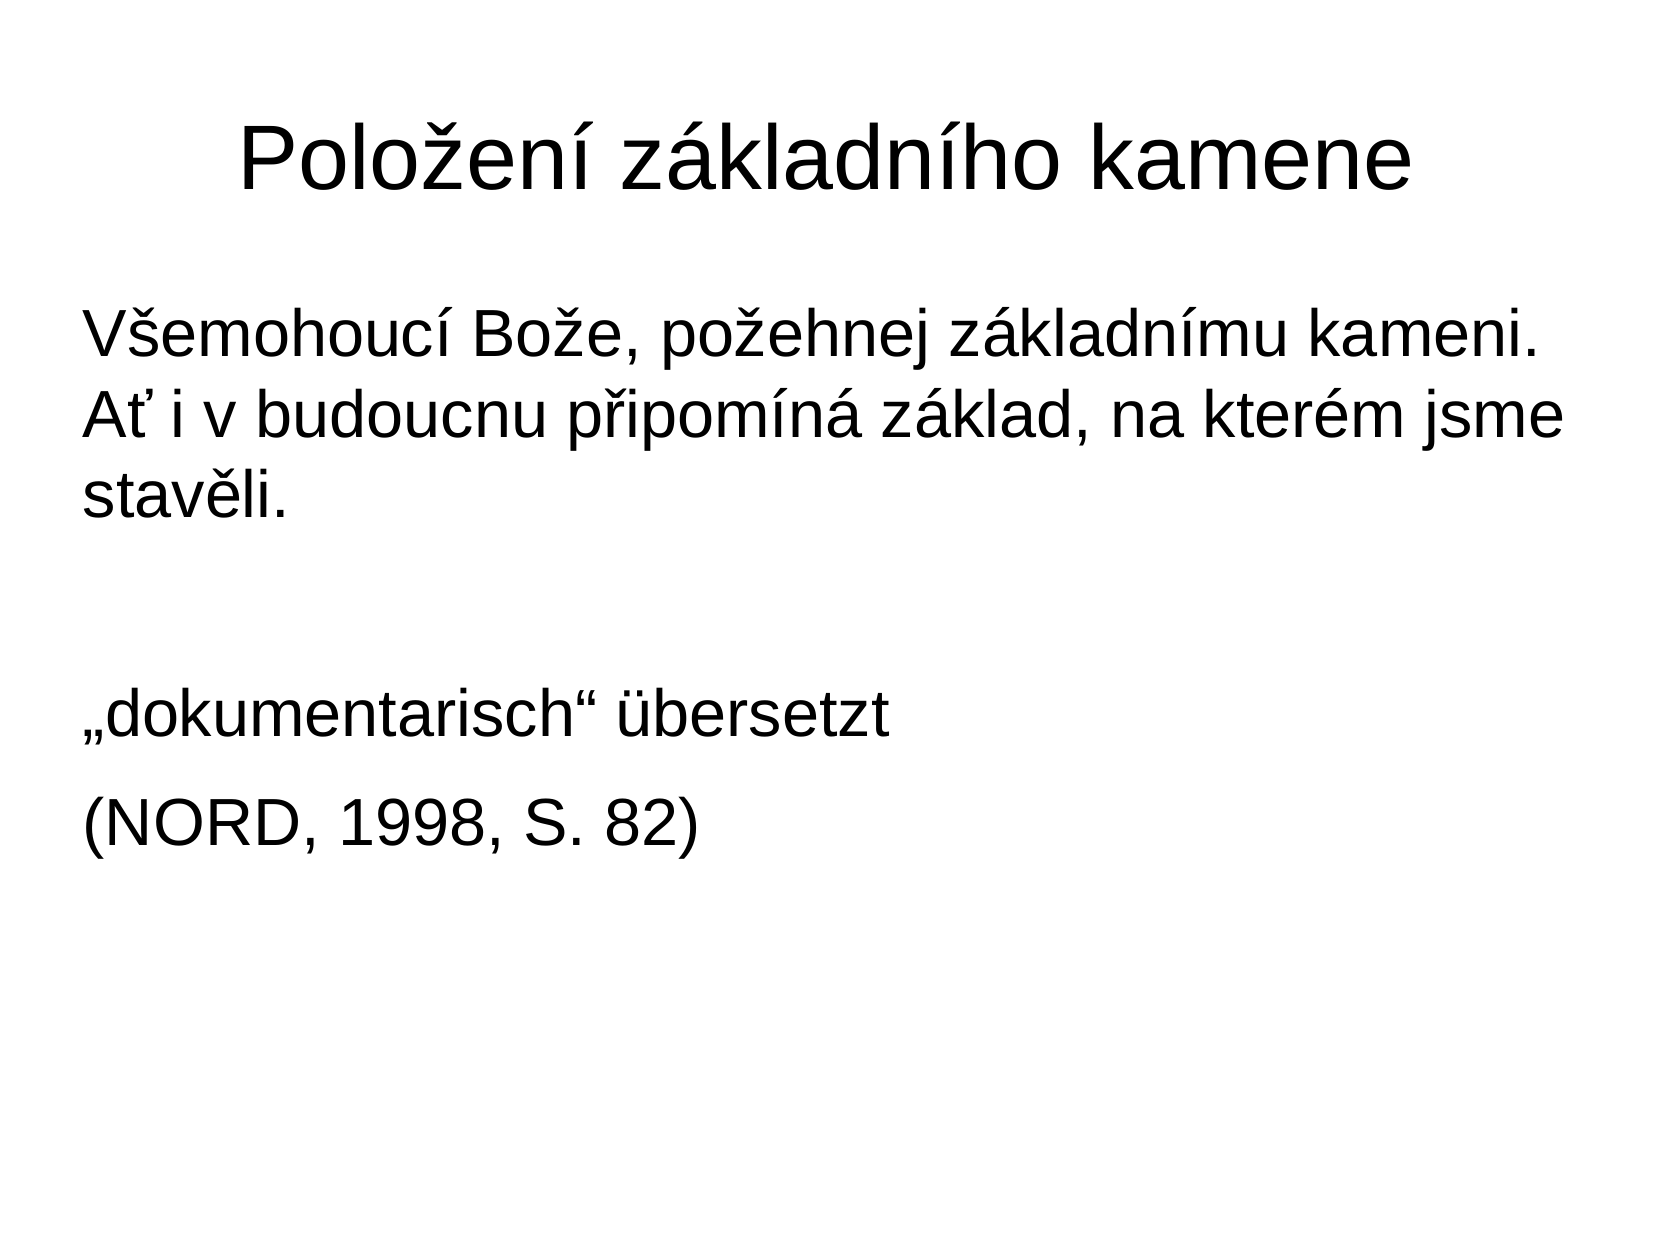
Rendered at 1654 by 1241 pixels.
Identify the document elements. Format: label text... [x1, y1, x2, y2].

title Položení základního kamene [82, 49, 1571, 257]
list Všemohoucí Bože, požehnej základnímu kameni. Ať i v budoucnu připomíná základ, na kterém jsme stavěli. „dokumentarisch“ übersetzt (NORD, 1998, S. 82) [82, 290, 1571, 1010]
